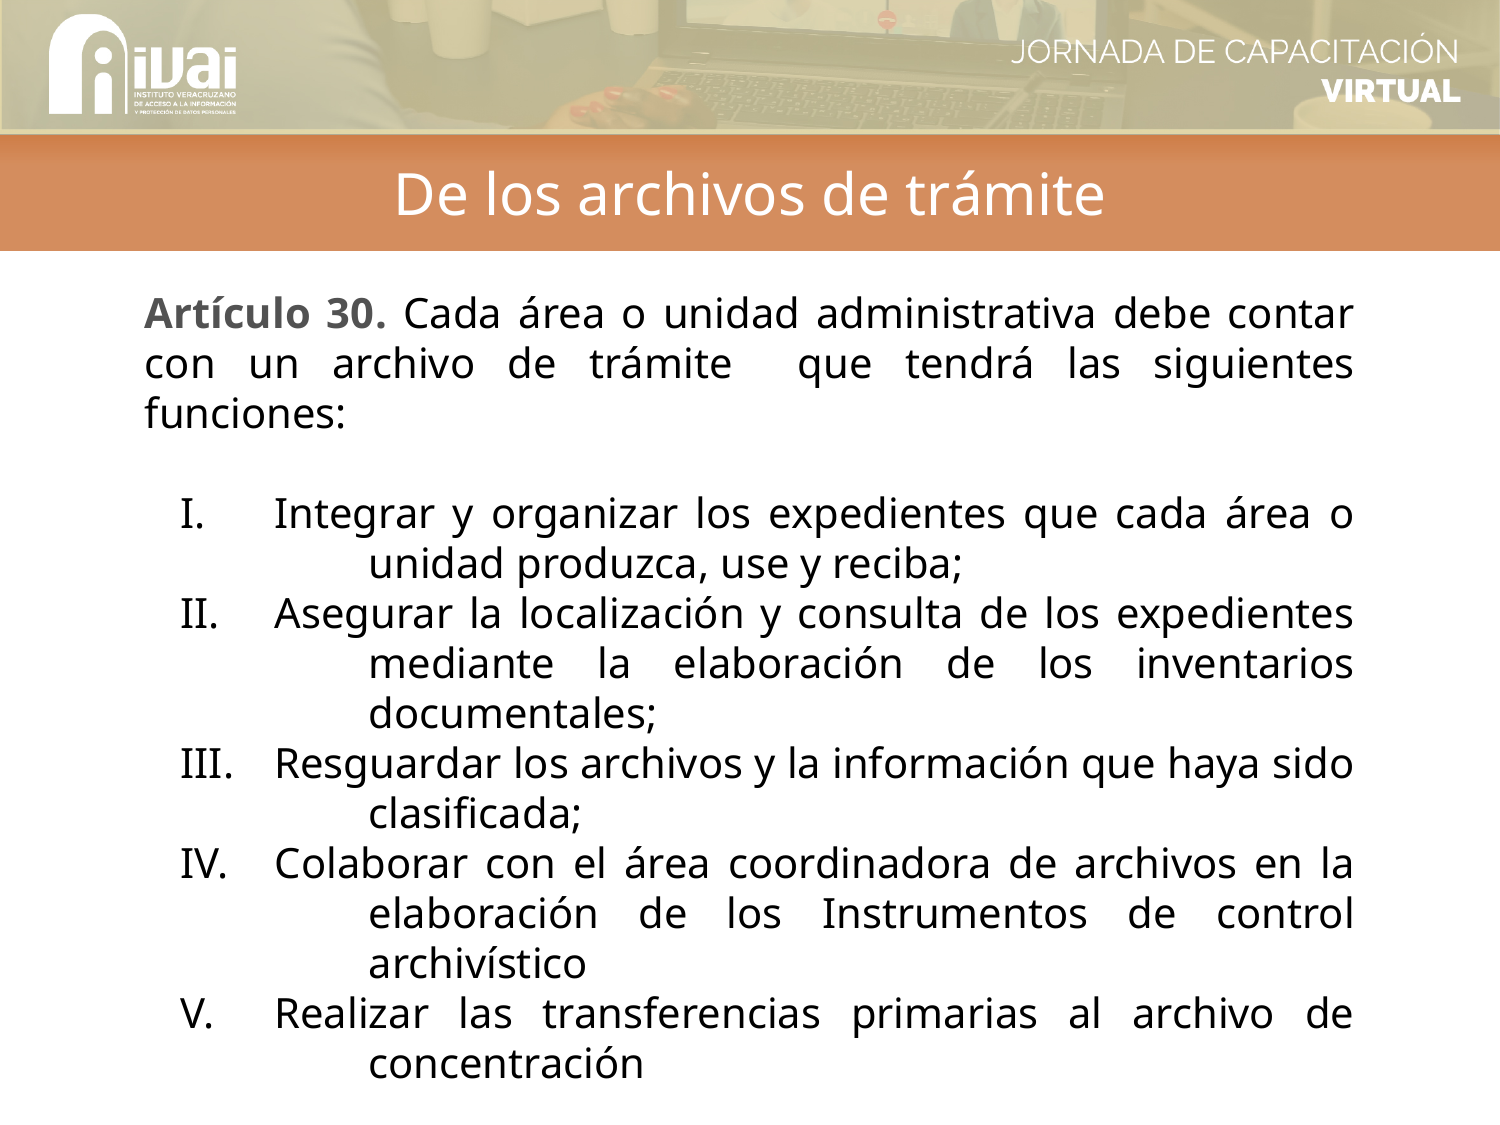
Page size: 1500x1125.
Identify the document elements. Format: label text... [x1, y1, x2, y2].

text_box De los archivos de trámite [273, 149, 1227, 236]
picture [0, 135, 1500, 251]
text_box Artículo 30. Cada área o unidad administrativa debe contar con un archivo de trámite que tendrá las siguientes funciones: Integrar y organizar los expedientes que cada área o unidad produzca, use y reciba; Asegurar la localización y consulta de los expedientes mediante la elaboración de los inventarios documentales; Resguardar los archivos y la información que haya sido clasificada; Colaborar con el área coordinadora de archivos en la elaboración de los Instrumentos de control archivístico Realizar las transferencias primarias al archivo de concentración [130, 279, 1370, 1094]
